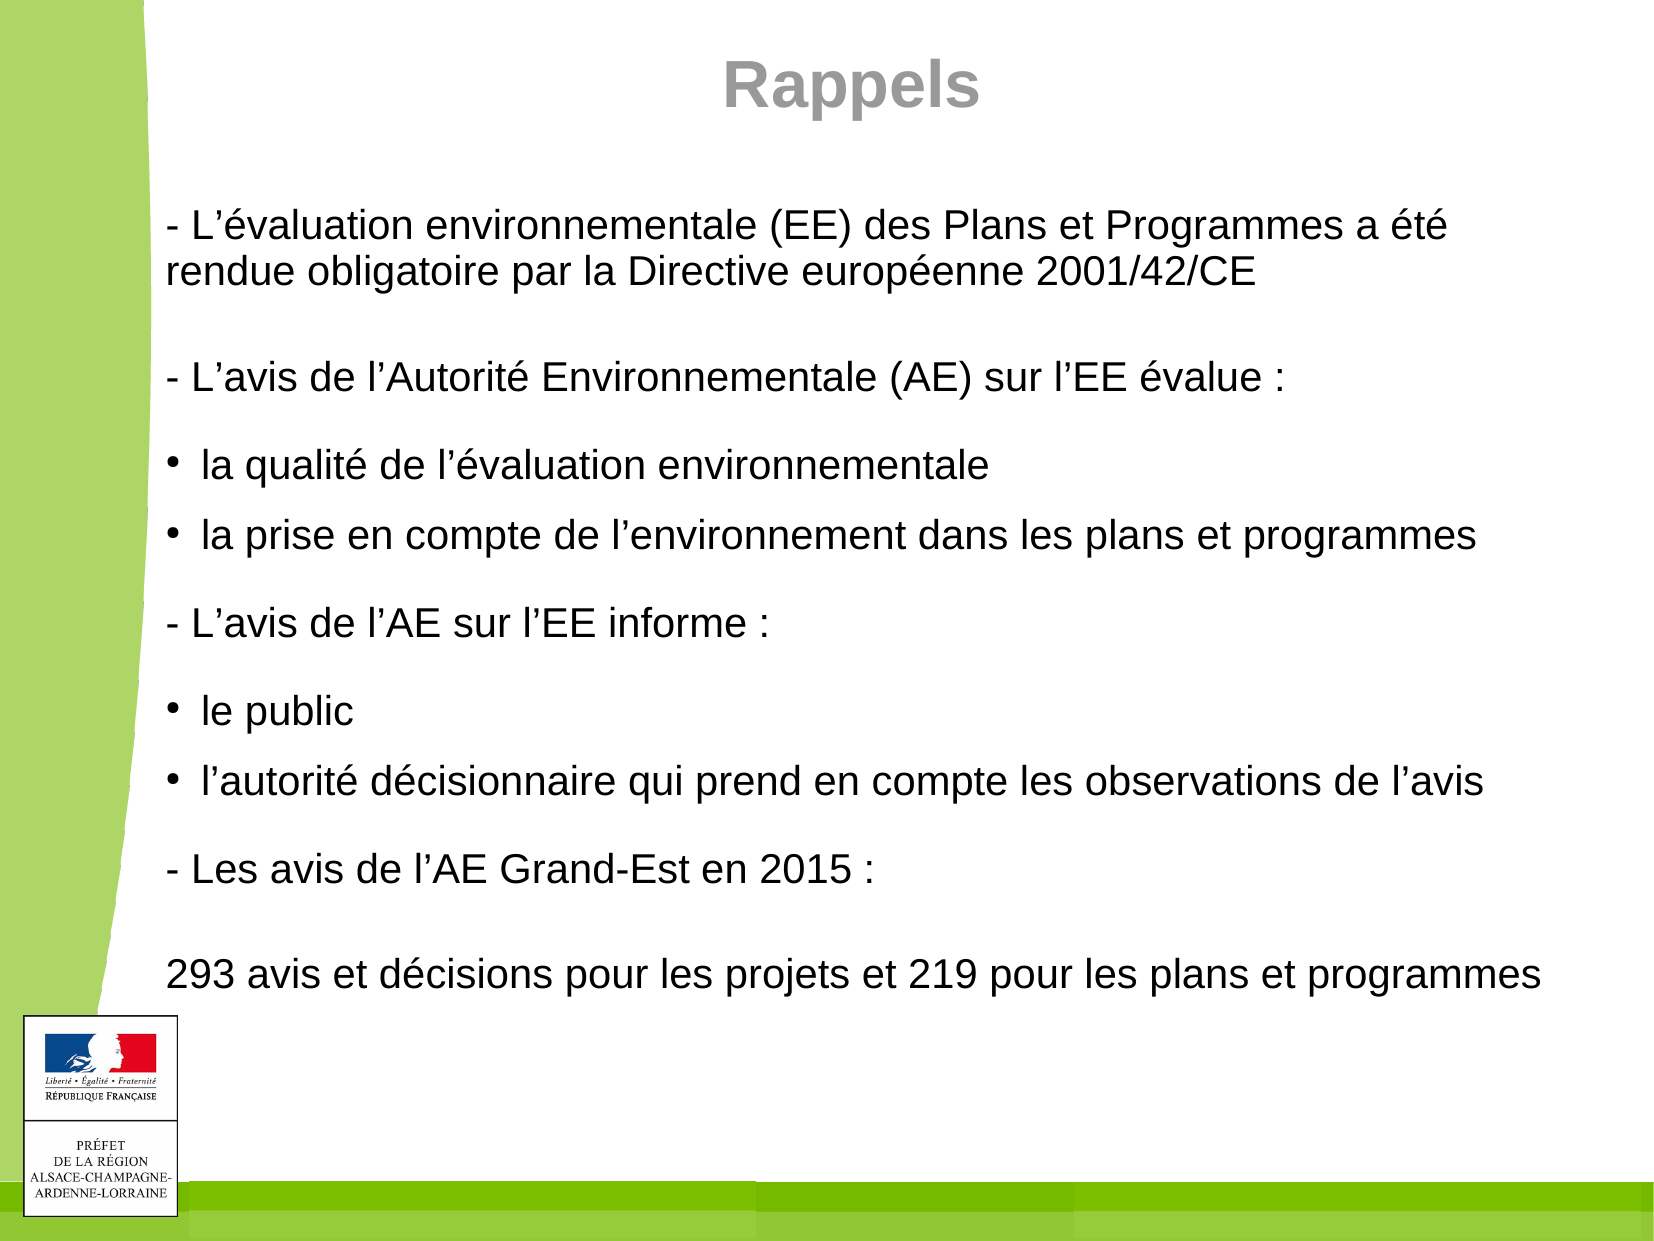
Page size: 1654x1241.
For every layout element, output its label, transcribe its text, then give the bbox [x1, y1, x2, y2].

picture [0, 0, 1654, 1241]
list - L’évaluation environnementale (EE) des Plans et Programmes a été rendue obligatoire par la Directive européenne 2001/42/CE - L’avis de l’Autorité Environnementale (AE) sur l’EE évalue : la qualité de l’évaluation environnementale la prise en compte de l’environnement dans les plans et programmes - L’avis de l’AE sur l’EE informe : le public l’autorité décisionnaire qui prend en compte les observations de l’avis - Les avis de l’AE Grand-Est en 2015 : 293 avis et décisions pour les projets et 219 pour les plans et programmes [94, 201, 1583, 922]
title Rappels [146, 0, 1560, 189]
